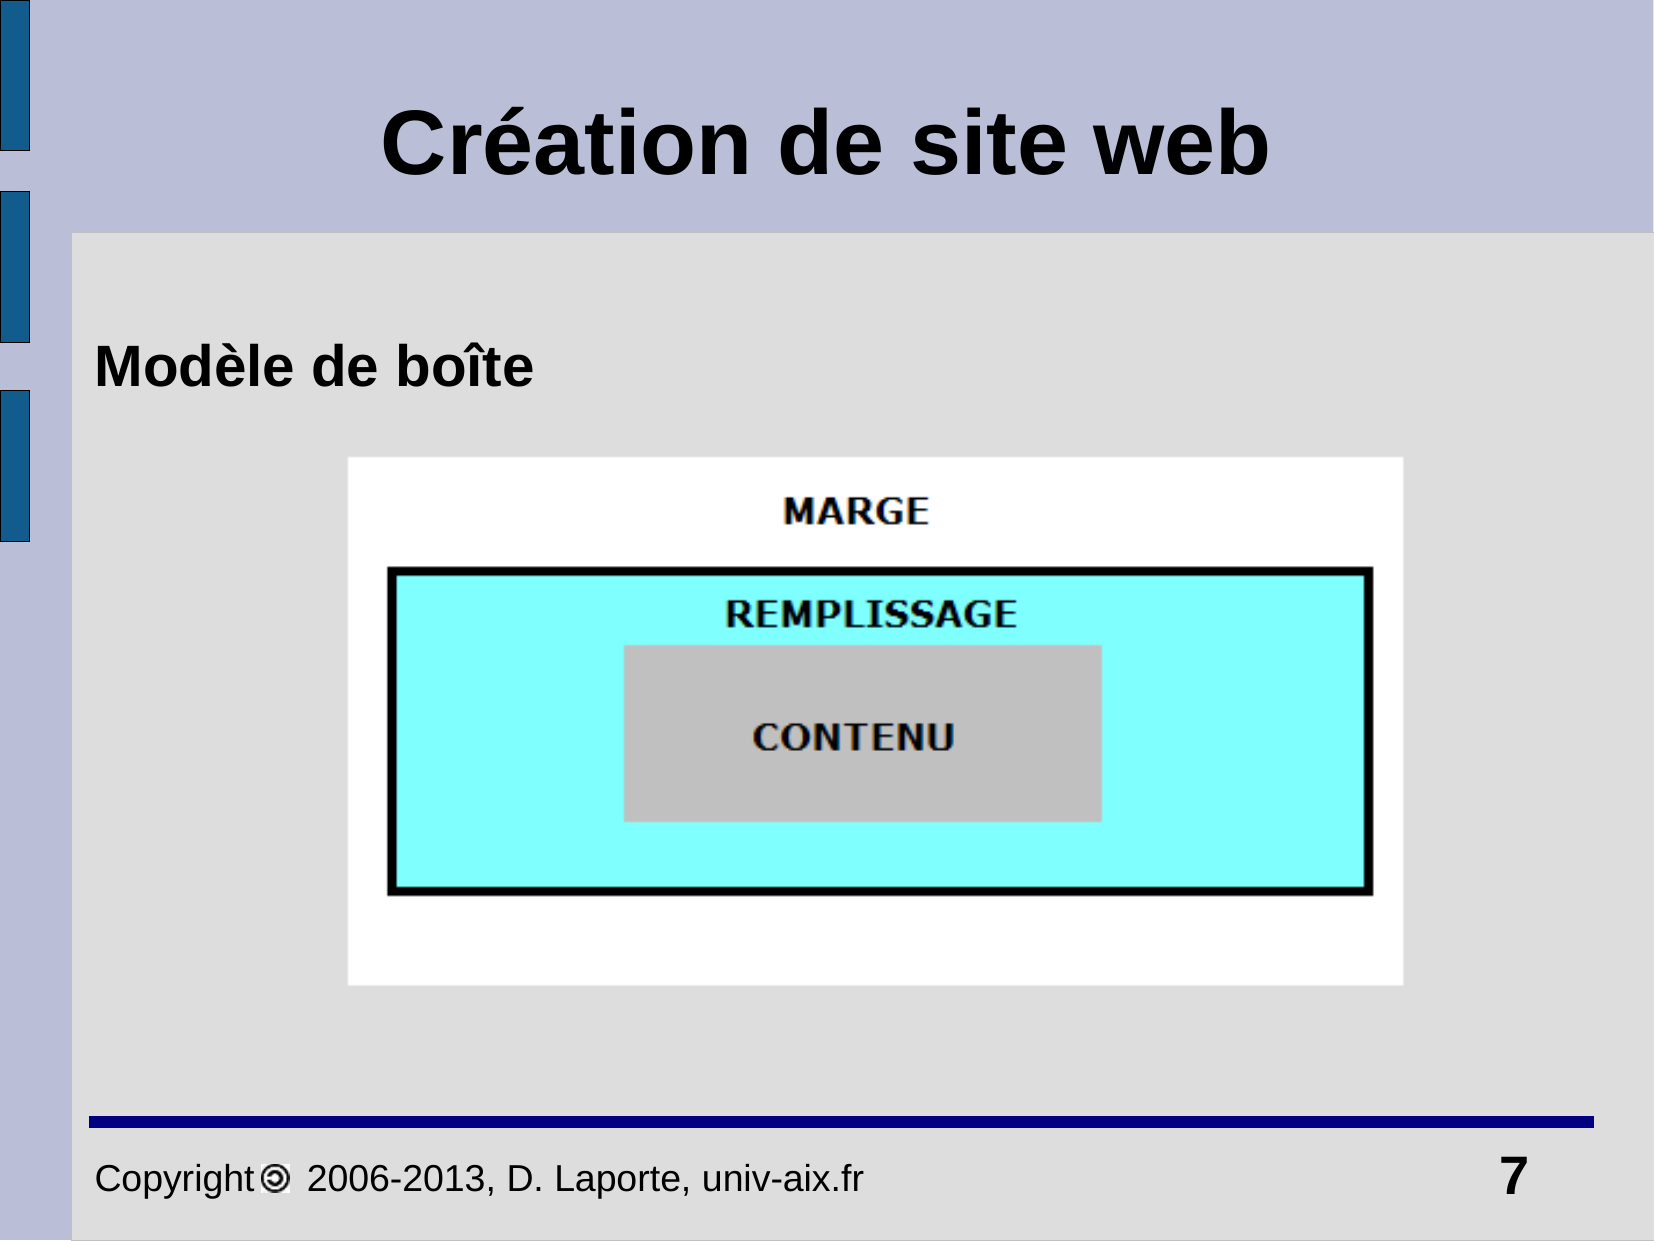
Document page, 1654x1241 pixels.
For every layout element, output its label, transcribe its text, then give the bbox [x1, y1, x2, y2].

picture [261, 1164, 290, 1193]
chart [330, 442, 1418, 1004]
text_box Modèle de boîte [88, 311, 1595, 988]
